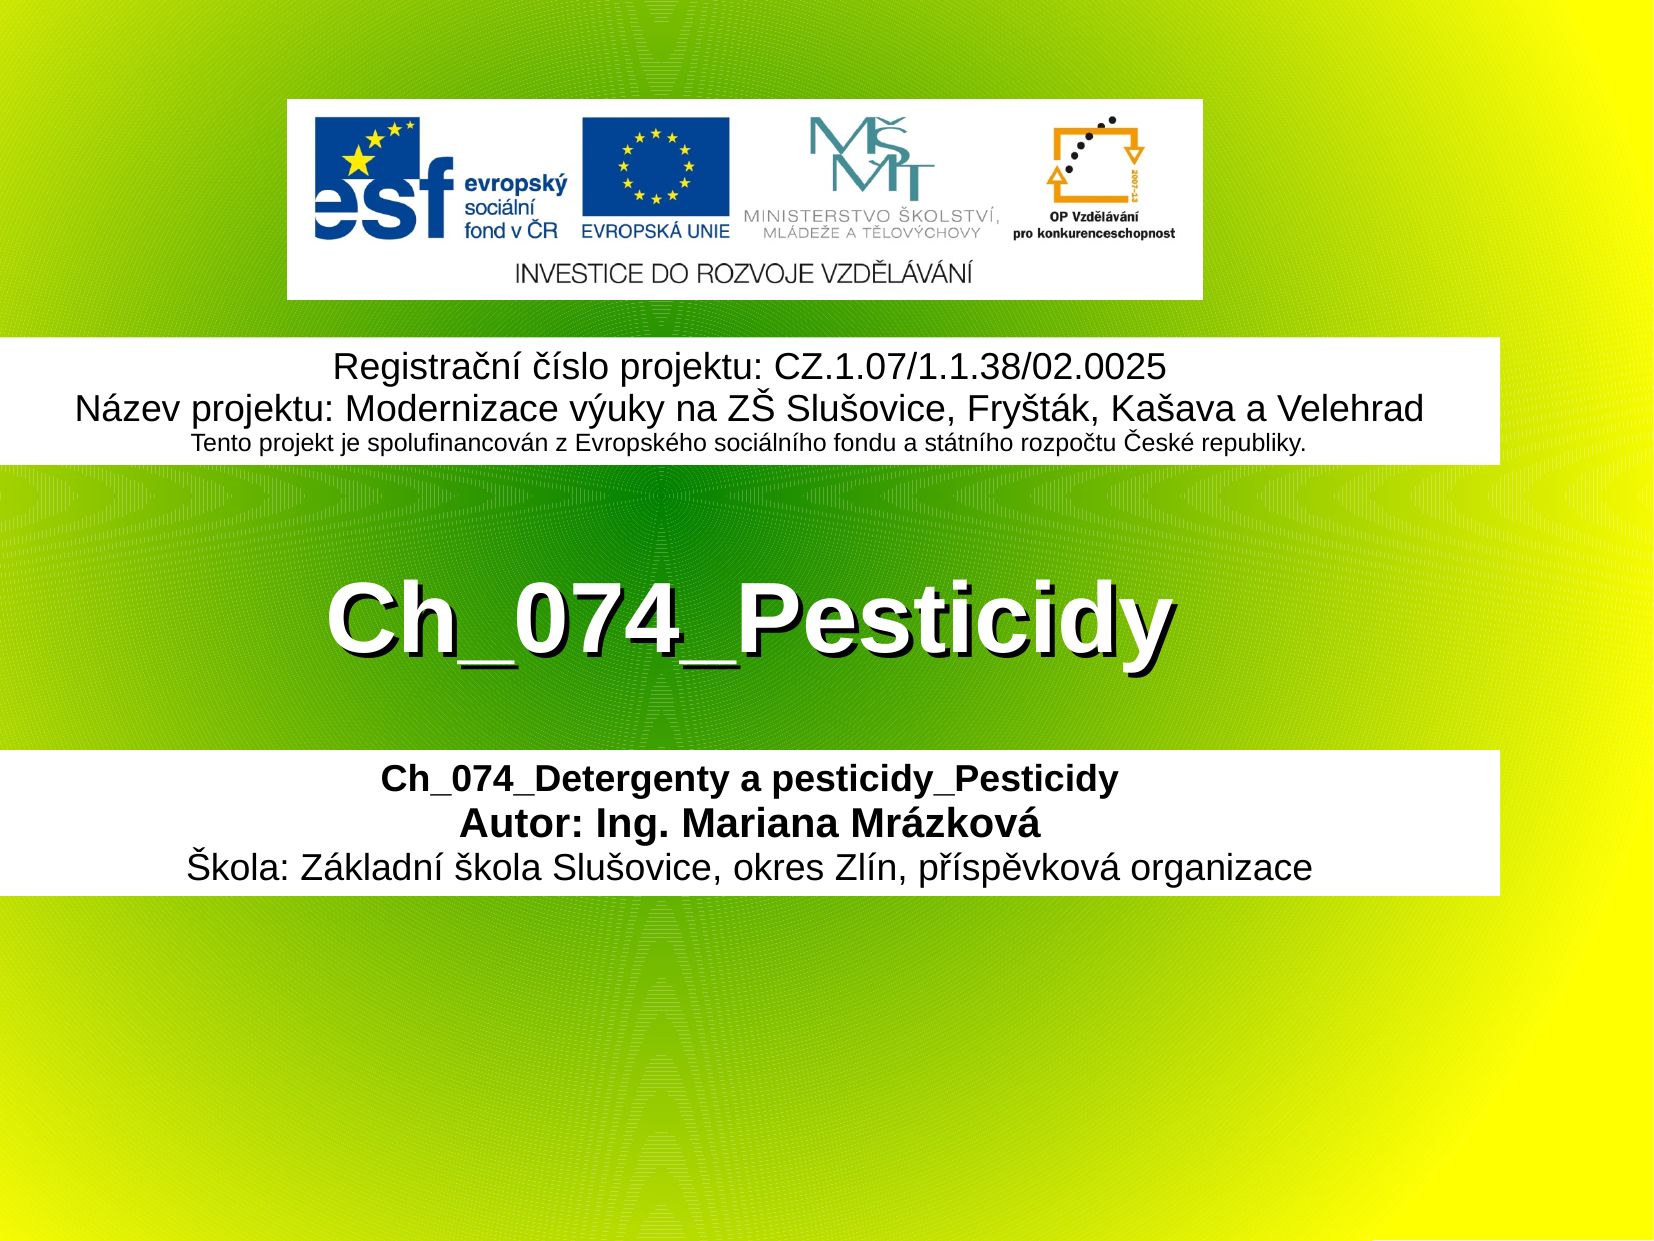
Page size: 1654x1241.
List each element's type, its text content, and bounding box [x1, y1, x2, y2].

title Ch_074_Pesticidy [112, 537, 1388, 688]
text_box Ch_074_Detergenty a pesticidy_Pesticidy Autor: Ing. Mariana Mrázková Škola: Základní škola Slušovice, okres Zlín, příspěvková organizace [0, 750, 1501, 896]
picture [287, 99, 1203, 300]
text_box Registrační číslo projektu: CZ.1.07/1.1.38/02.0025 Název projektu: Modernizace výuky na ZŠ Slušovice, Fryšták, Kašava a Velehrad Tento projekt je spolufinancován z Evropského sociálního fondu a státního rozpočtu České republiky. [0, 337, 1501, 465]
